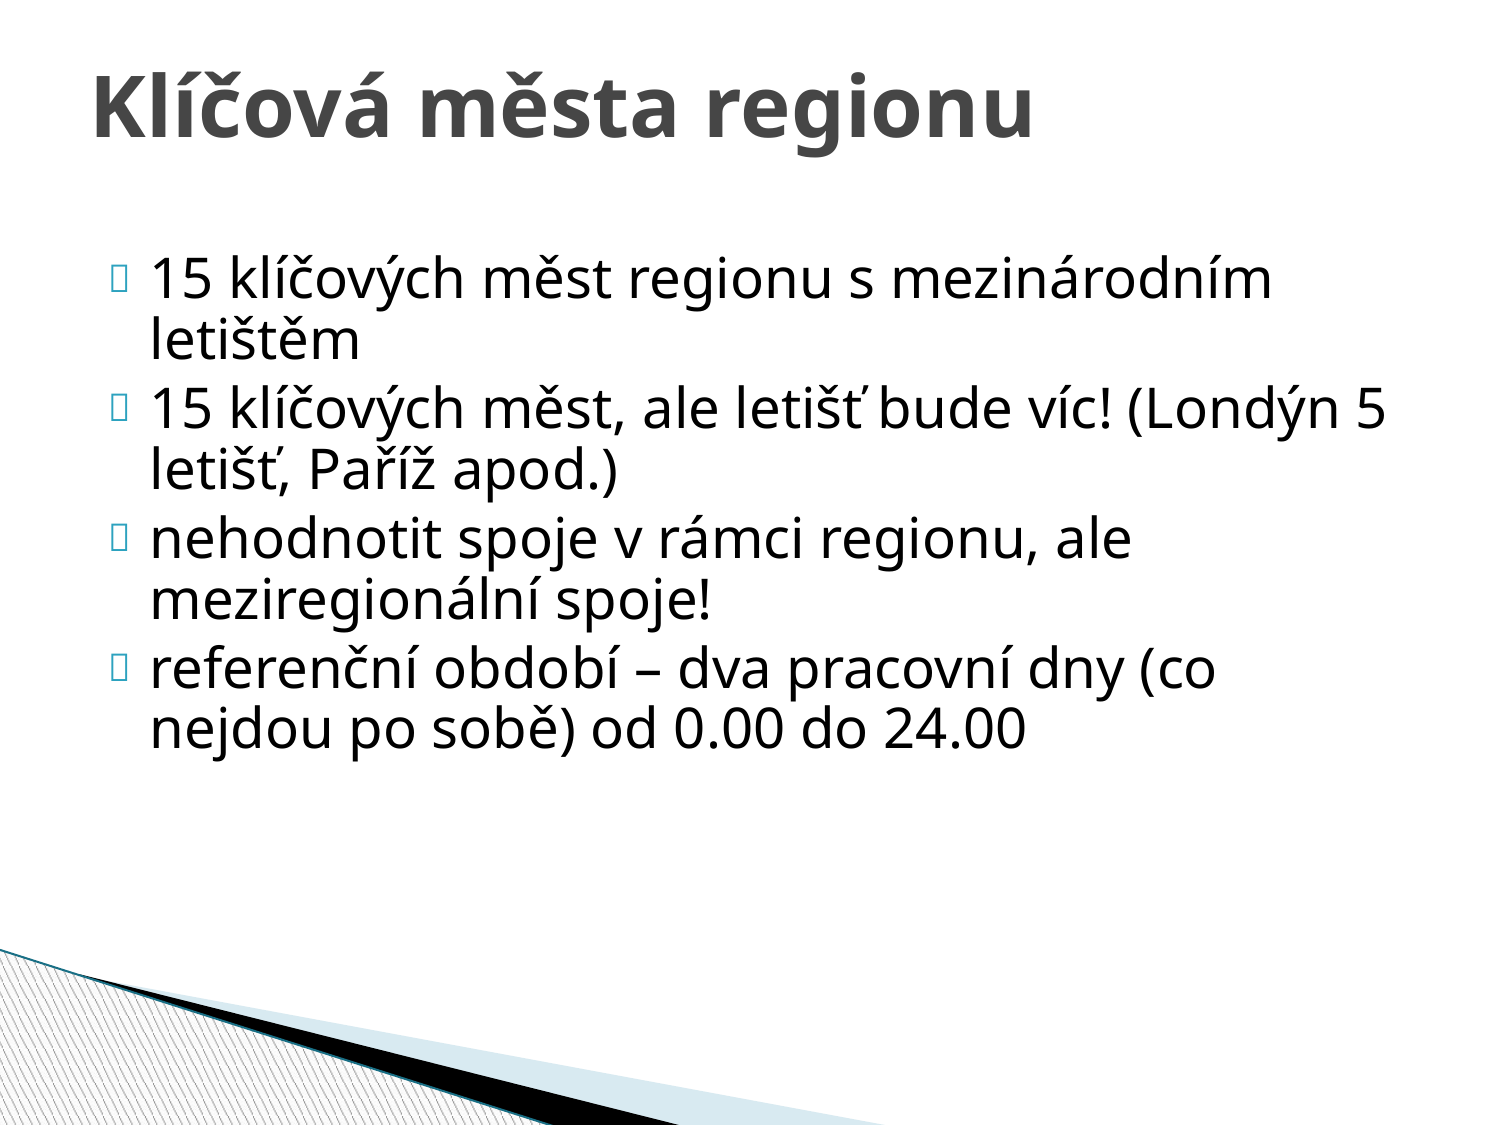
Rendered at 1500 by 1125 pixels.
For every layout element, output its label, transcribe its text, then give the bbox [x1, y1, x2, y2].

title Klíčová města regionu [75, 45, 1425, 233]
list 15 klíčových měst regionu s mezinárodním letištěm 15 klíčových měst, ale letišť bude víc! (Londýn 5 letišť, Paříž apod.) nehodnotit spoje v rámci regionu, ale meziregionální spoje! referenční období – dva pracovní dny (co nejdou po sobě) od 0.00 do 24.00 [75, 243, 1425, 986]
picture [0, 952, 543, 1125]
